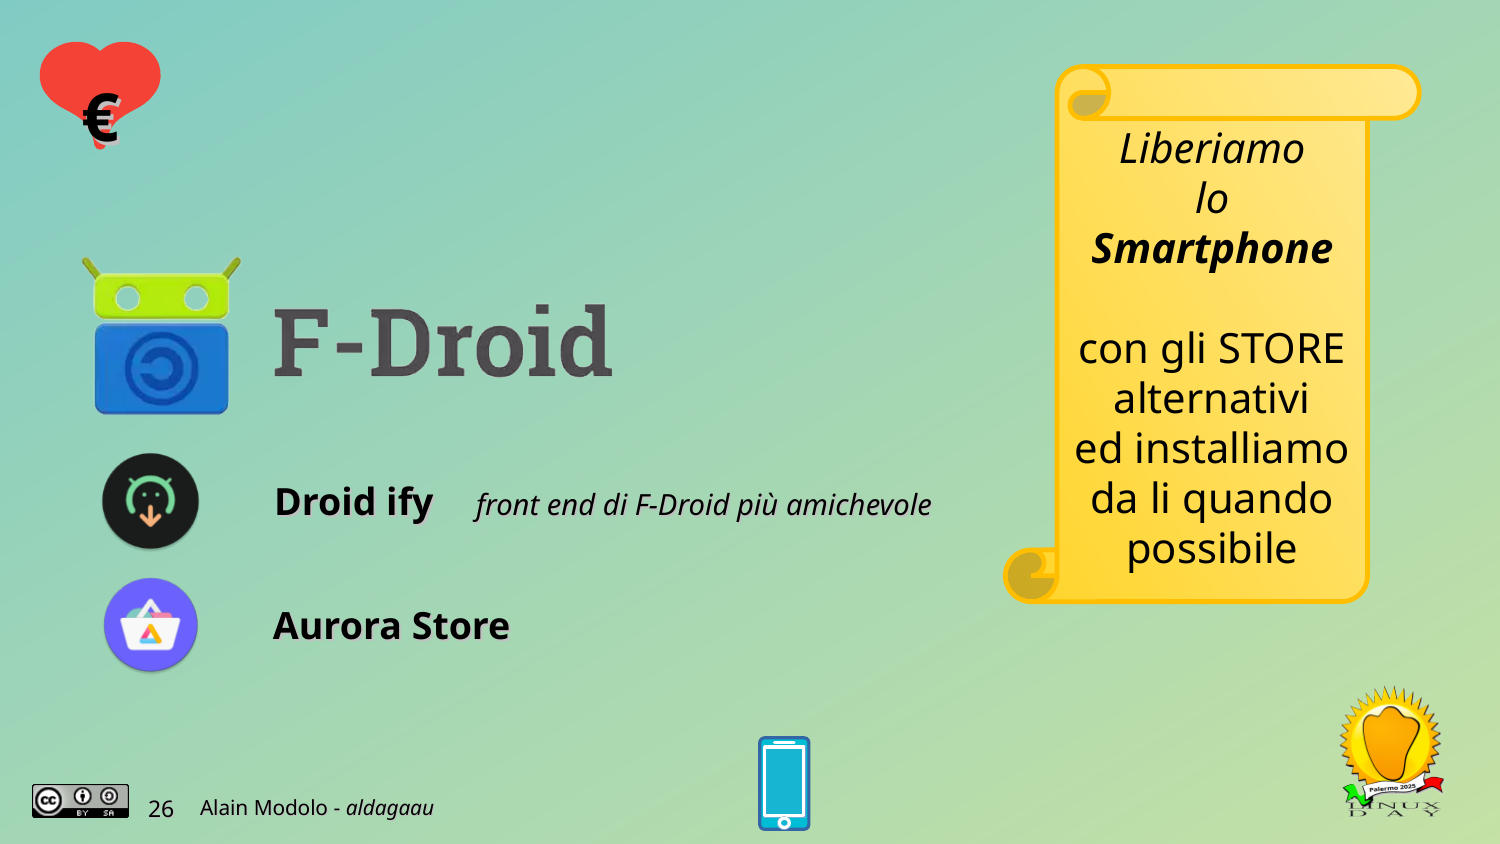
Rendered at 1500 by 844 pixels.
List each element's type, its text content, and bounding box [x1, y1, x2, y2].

text_box Liberiamo lo Smartphone con gli STORE alternativi ed installiamo da li quando possibile [1033, 66, 1420, 602]
picture [32, 784, 129, 818]
picture [100, 574, 202, 676]
picture [82, 257, 612, 415]
picture [1233, 670, 1500, 844]
text_box € [45, 47, 155, 117]
text_box [759, 737, 809, 830]
picture [98, 449, 203, 553]
